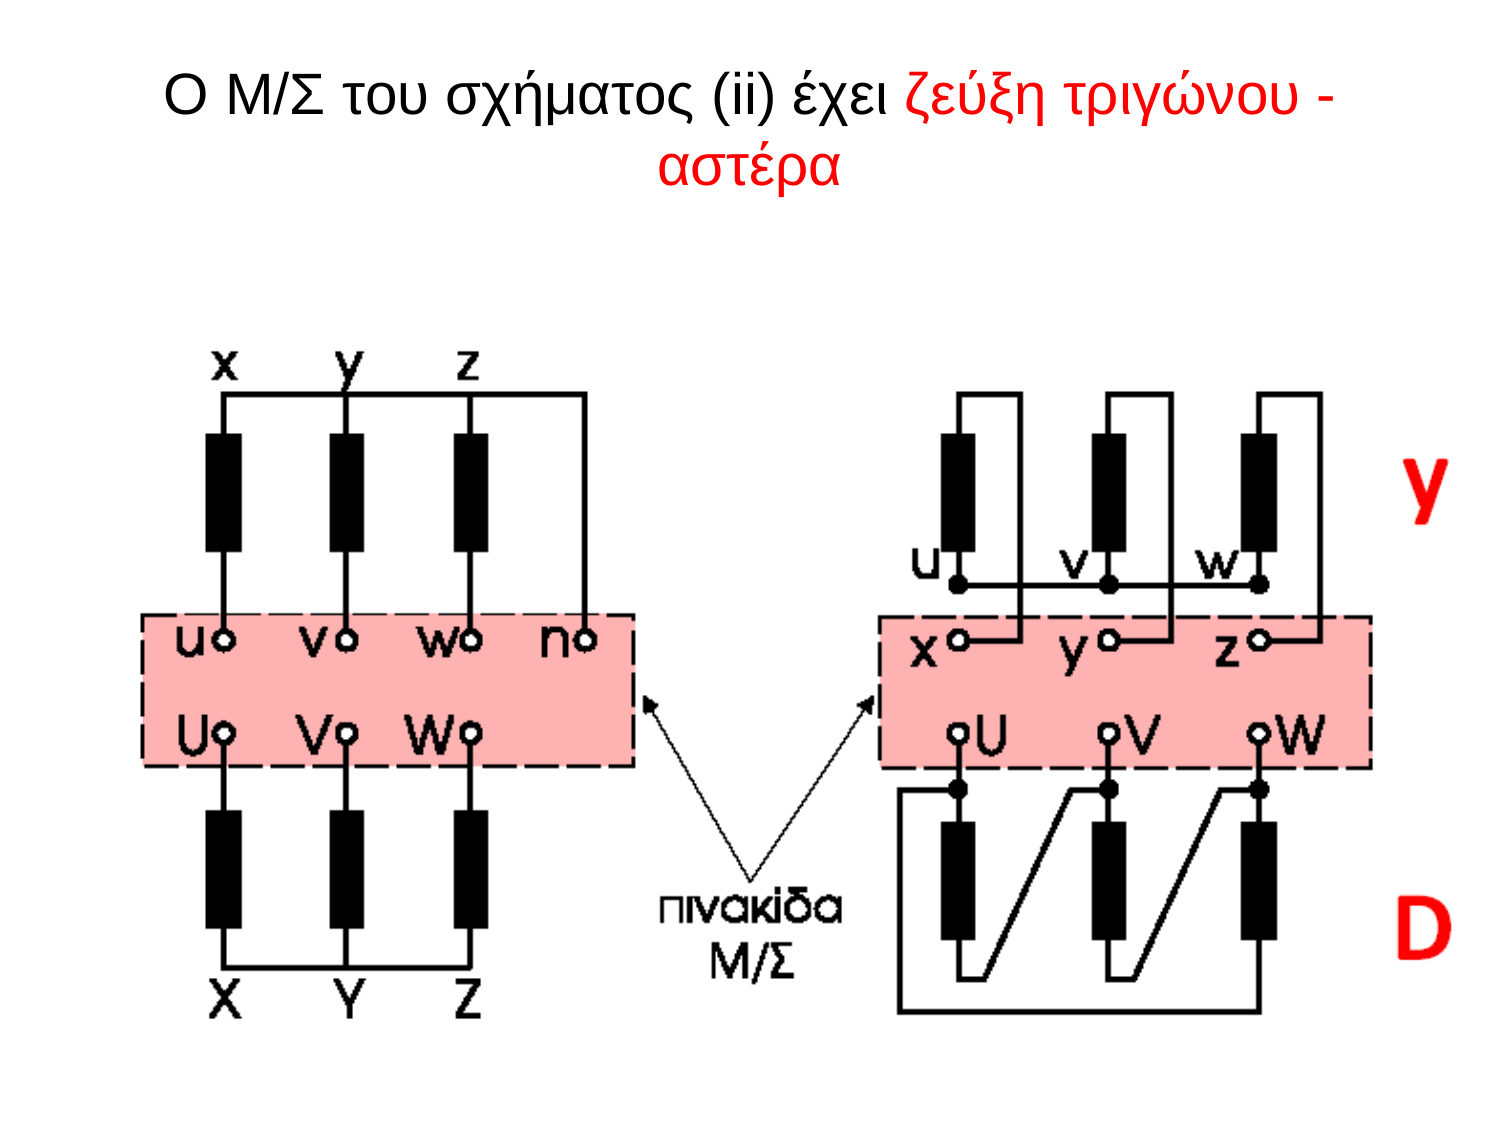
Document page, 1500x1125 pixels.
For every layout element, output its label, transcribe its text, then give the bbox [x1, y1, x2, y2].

title Ο Μ/Σ του σχήματος (ii) έχει ζεύξη τριγώνου - αστέρα [75, 45, 1426, 209]
picture [99, 304, 1453, 1042]
